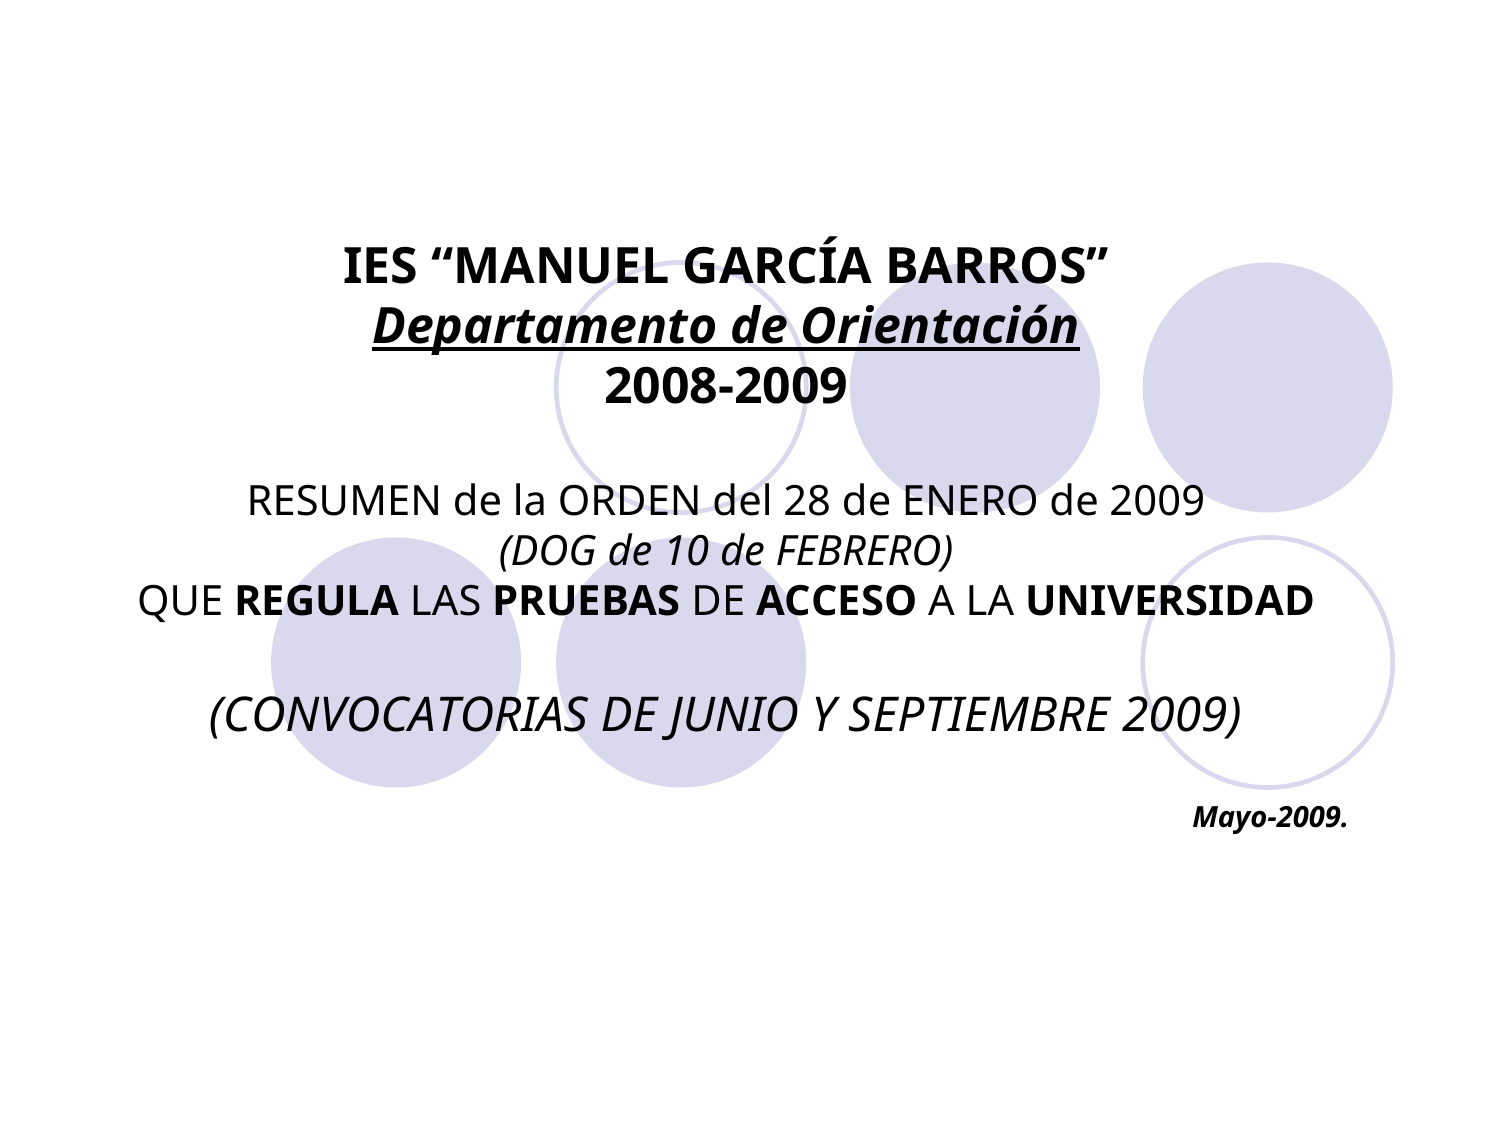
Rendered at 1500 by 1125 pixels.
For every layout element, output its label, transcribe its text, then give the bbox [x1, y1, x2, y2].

text_box IES “MANUEL GARCÍA BARROS” Departamento de Orientación 2008-2009 RESUMEN de la ORDEN del 28 de ENERO de 2009 (DOG de 10 de FEBRERO) QUE REGULA LAS PRUEBAS DE ACCESO A LA UNIVERSIDAD (CONVOCATORIAS DE JUNIO Y SEPTIEMBRE 2009) Mayo-2009. [88, 225, 1364, 834]
